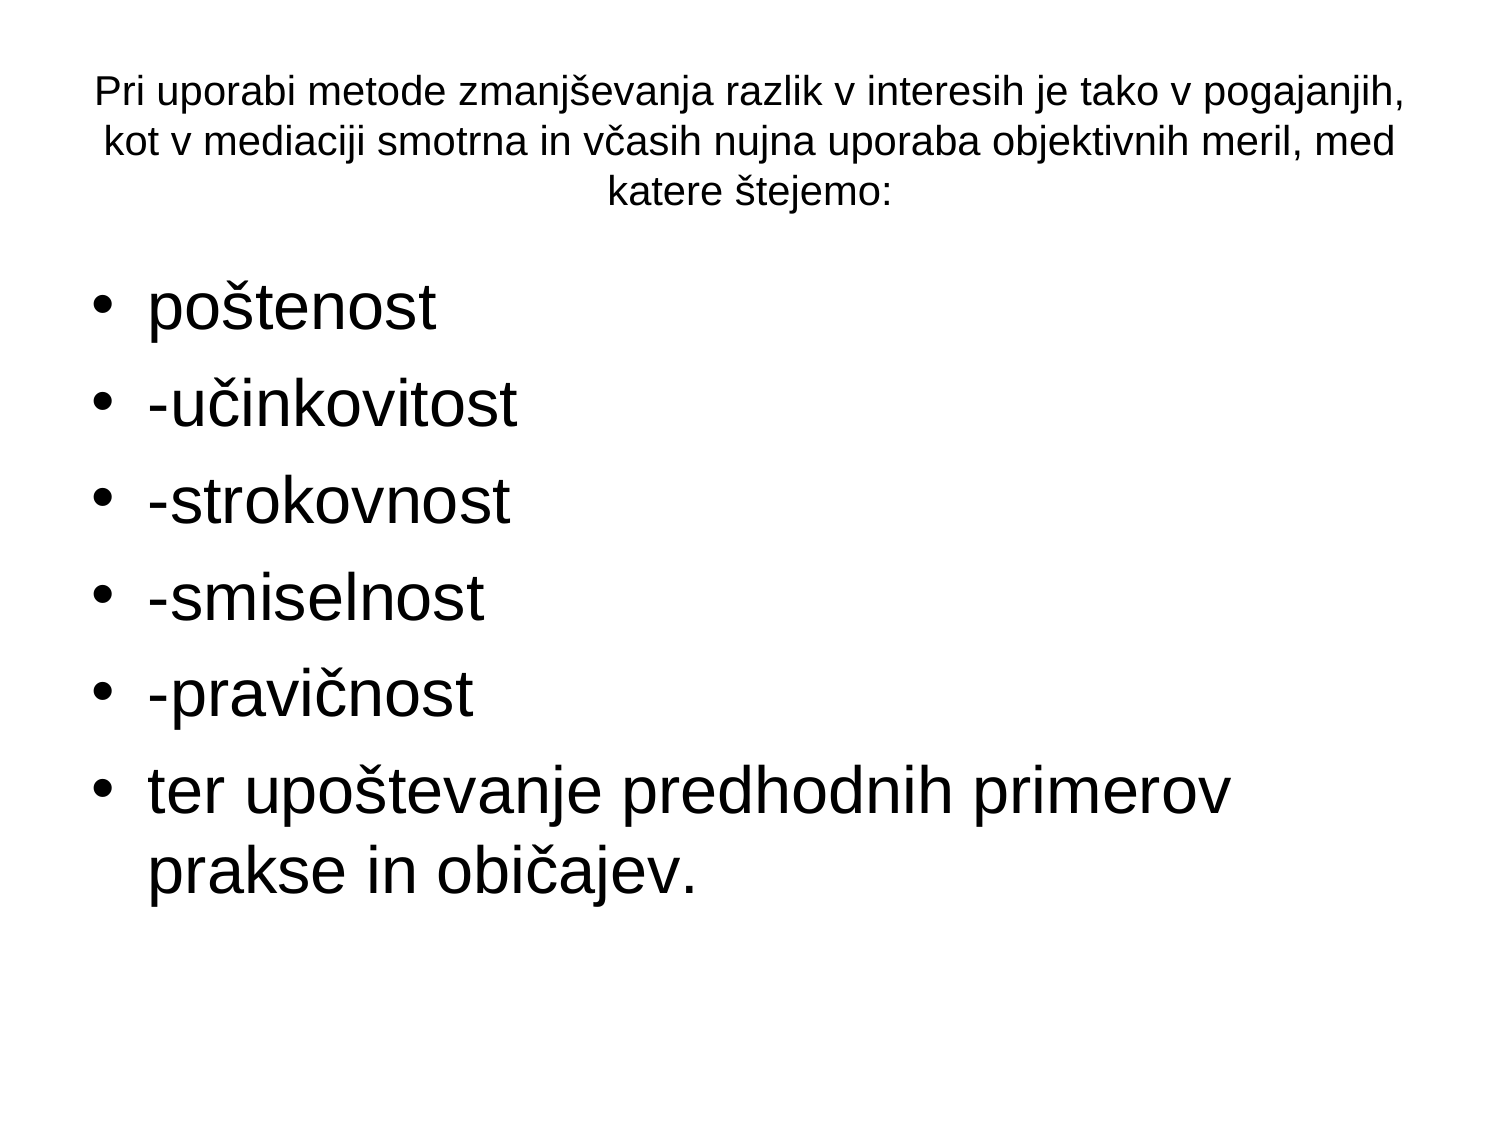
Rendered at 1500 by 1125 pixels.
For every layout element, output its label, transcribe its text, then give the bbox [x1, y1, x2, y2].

list poštenost -učinkovitost -strokovnost -smiselnost -pravičnost ter upoštevanje predhodnih primerov prakse in običajev. [76, 255, 1427, 998]
title Pri uporabi metode zmanjševanja razlik v interesih je tako v pogajanjih, kot v mediaciji smotrna in včasih nujna uporaba objektivnih meril, med katere štejemo: [75, 45, 1426, 233]
